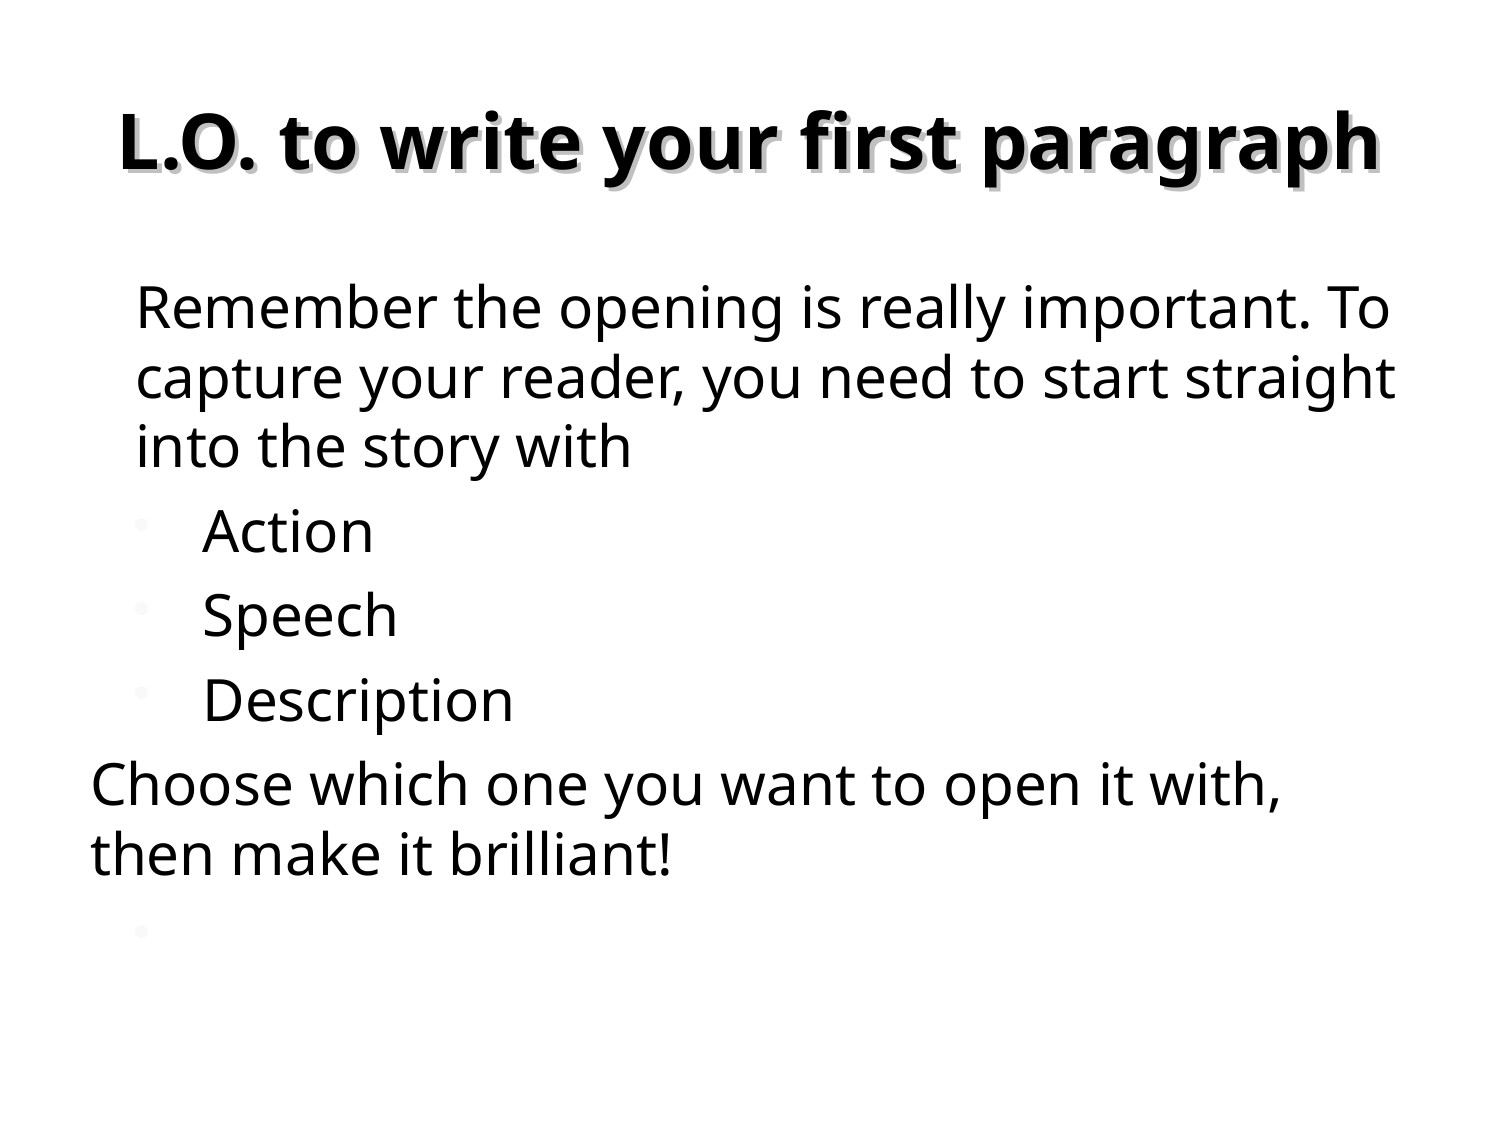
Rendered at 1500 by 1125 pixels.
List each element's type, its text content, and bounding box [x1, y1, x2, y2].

list Remember the opening is really important. To capture your reader, you need to start straight into the story with Action Speech Description Choose which one you want to open it with, then make it brilliant! [75, 262, 1426, 1036]
title L.O. to write your first paragraph [75, 45, 1426, 233]
